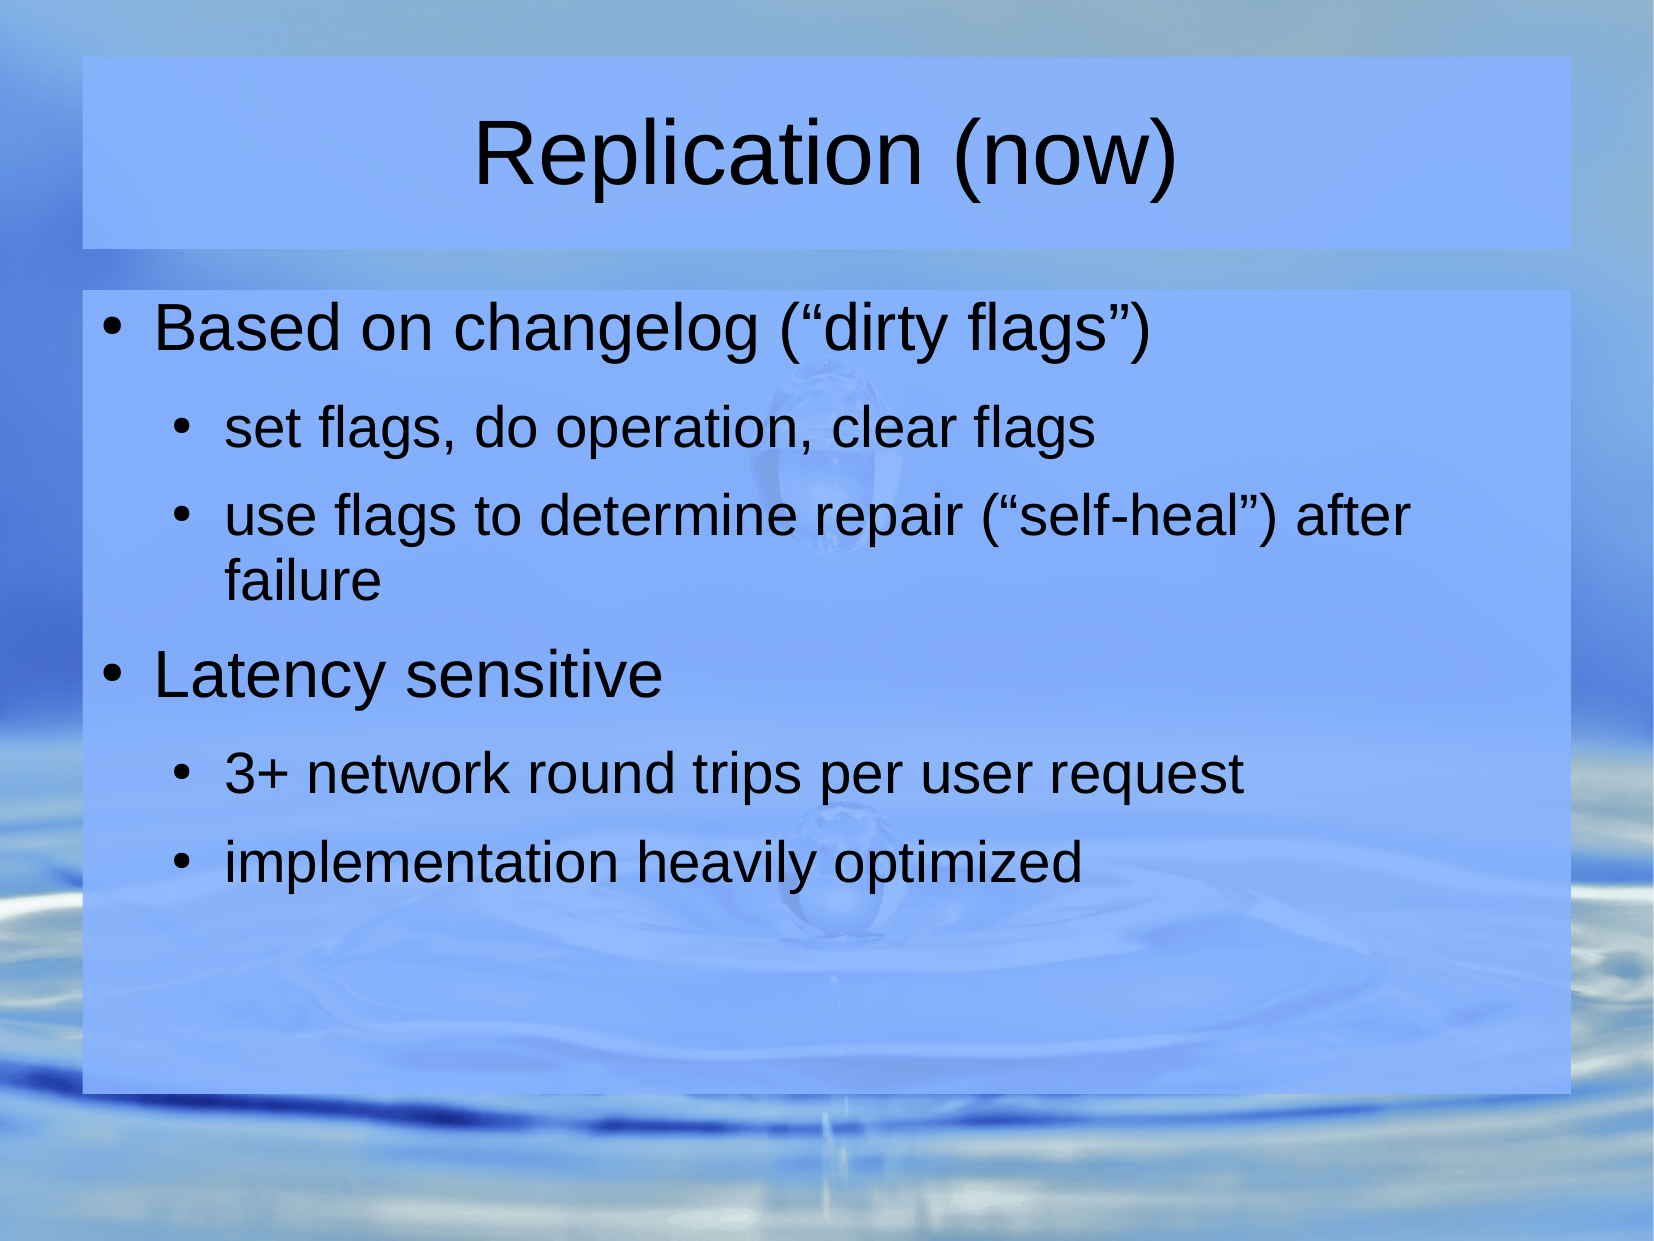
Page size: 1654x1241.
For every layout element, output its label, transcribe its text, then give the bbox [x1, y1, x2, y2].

picture [0, 0, 1654, 1241]
title Replication (now) [82, 56, 1571, 250]
list Based on changelog (“dirty flags”) set flags, do operation, clear flags use flags to determine repair (“self-heal”) after failure Latency sensitive 3+ network round trips per user request implementation heavily optimized [82, 290, 1571, 1094]
